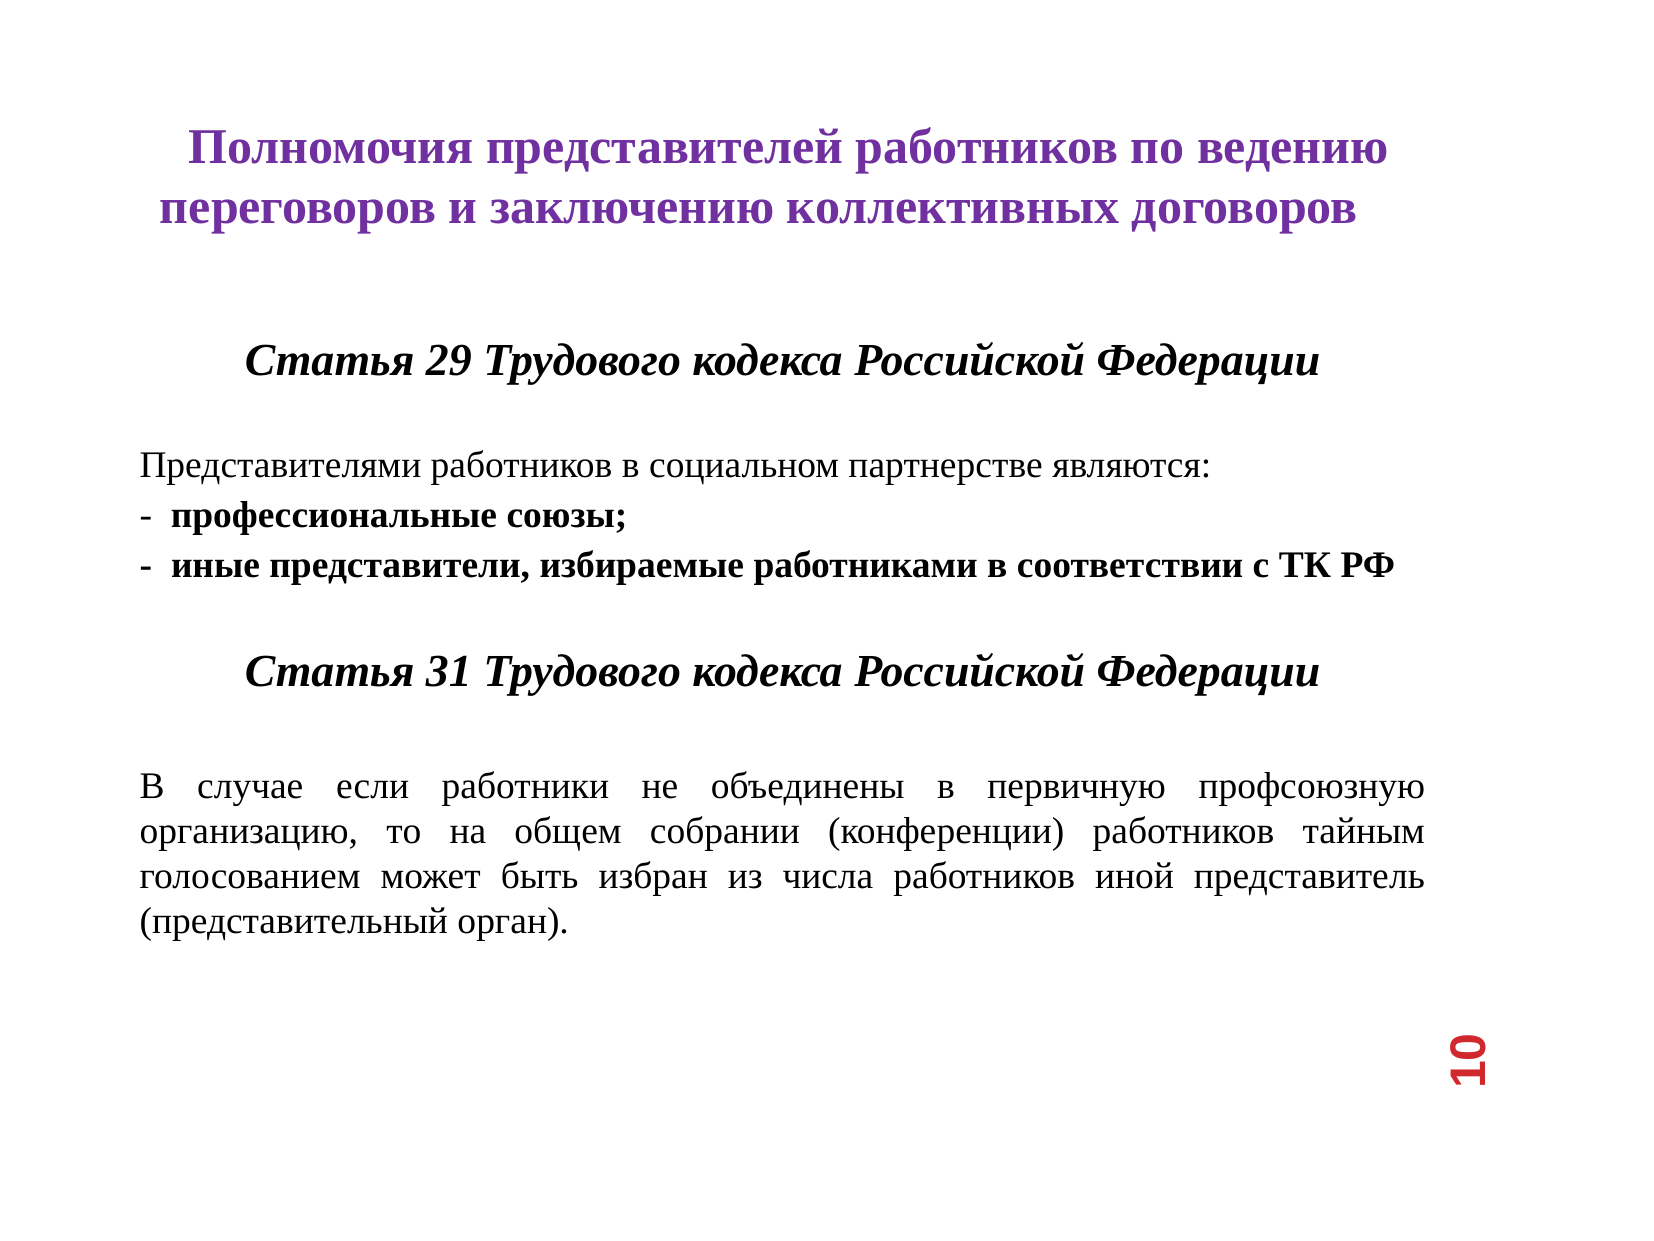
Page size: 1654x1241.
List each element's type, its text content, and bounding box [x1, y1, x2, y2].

text_box Статья 29 Трудового кодекса Российской Федерации Представителями работников в социальном партнерстве являются: - профессиональные союзы; - иные представители, избираемые работниками в соответствии с ТК РФ Статья 31 Трудового кодекса Российской Федерации В случае если работники не объединены в первичную профсоюзную организацию, то на общем собрании (конференции) работников тайным голосованием может быть избран из числа работников иной представитель (представительный орган). [124, 141, 1441, 1241]
title Полномочия представителей работников по ведению переговоров и заключению коллективных договоров [87, 114, 1431, 242]
text_box <номер> [1441, 887, 1488, 1104]
